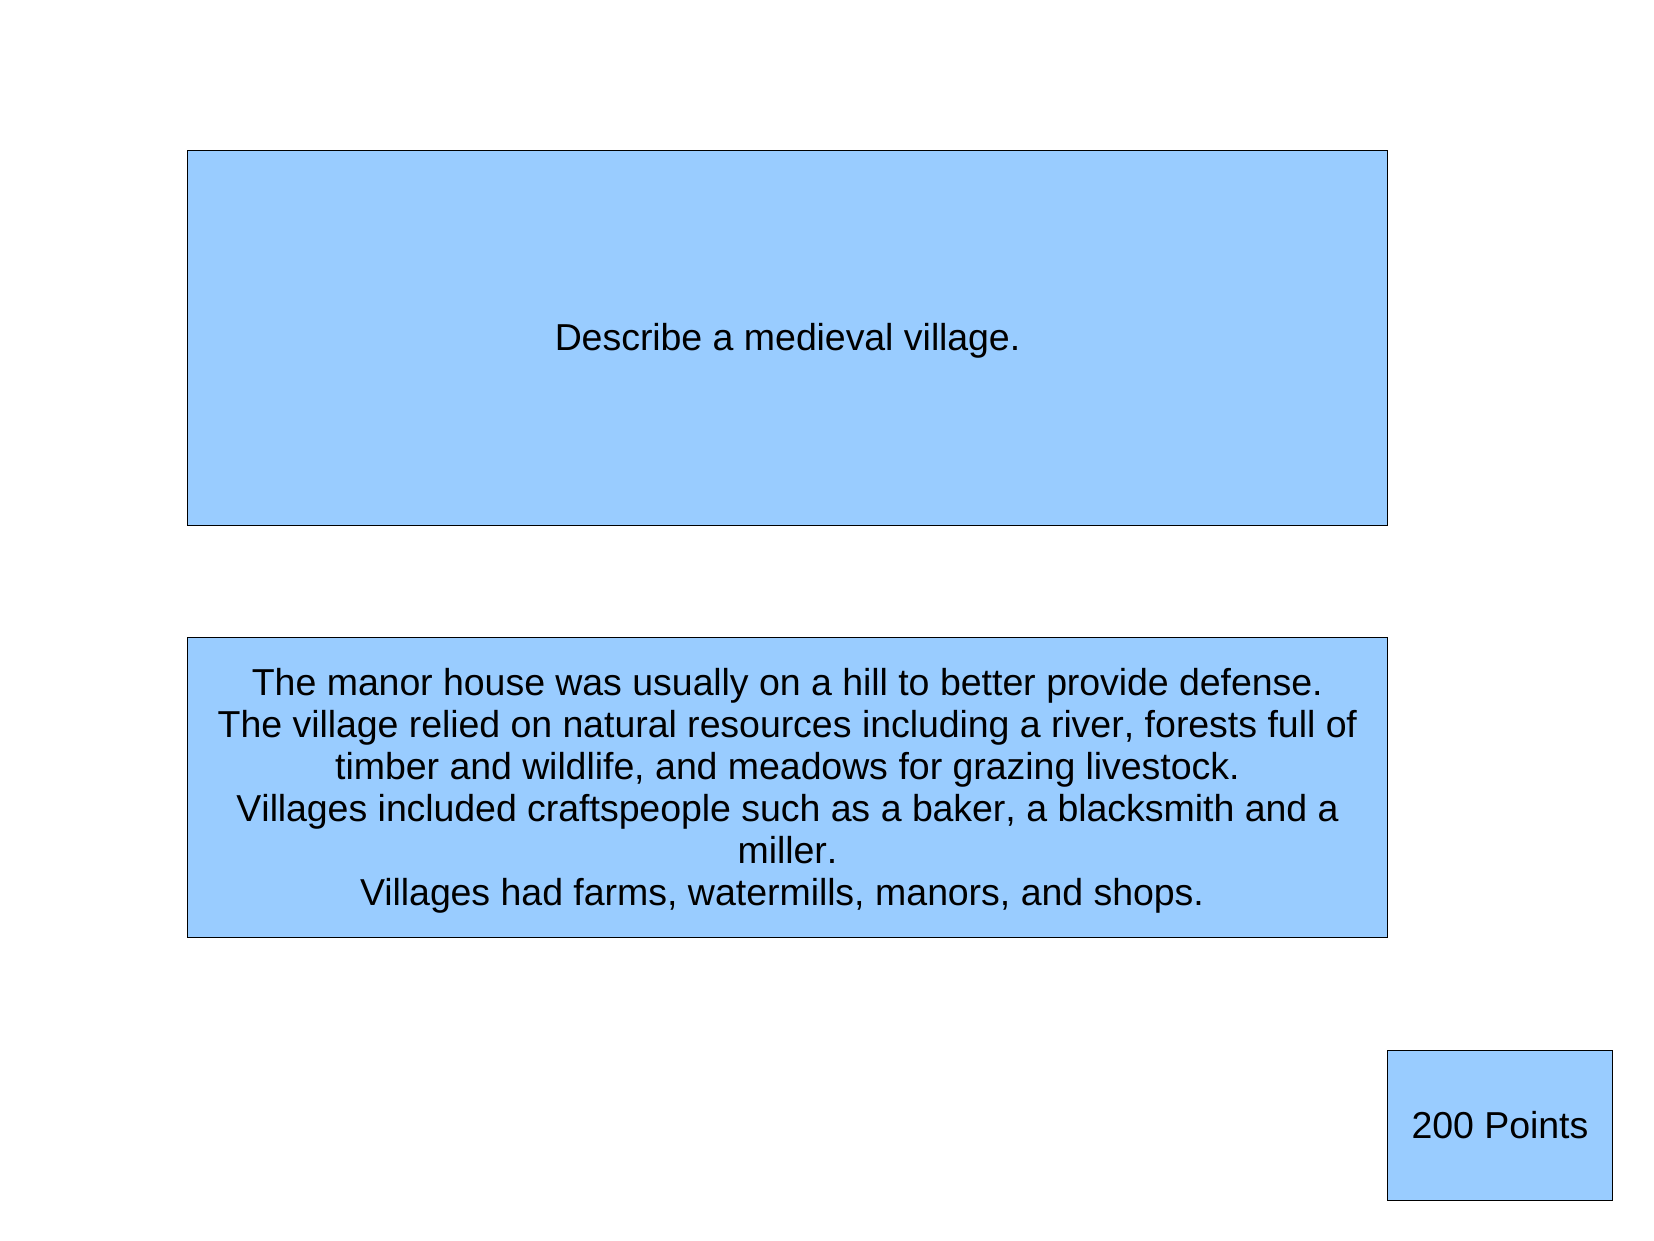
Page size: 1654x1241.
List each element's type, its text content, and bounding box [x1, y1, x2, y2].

text_box 200 Points [1387, 1050, 1613, 1201]
text_box Describe a medieval village. [187, 150, 1388, 526]
text_box The manor house was usually on a hill to better provide defense. The village relied on natural resources including a river, forests full of timber and wildlife, and meadows for grazing livestock. Villages included craftspeople such as a baker, a blacksmith and a miller. Villages had farms, watermills, manors, and shops. [187, 637, 1388, 938]
